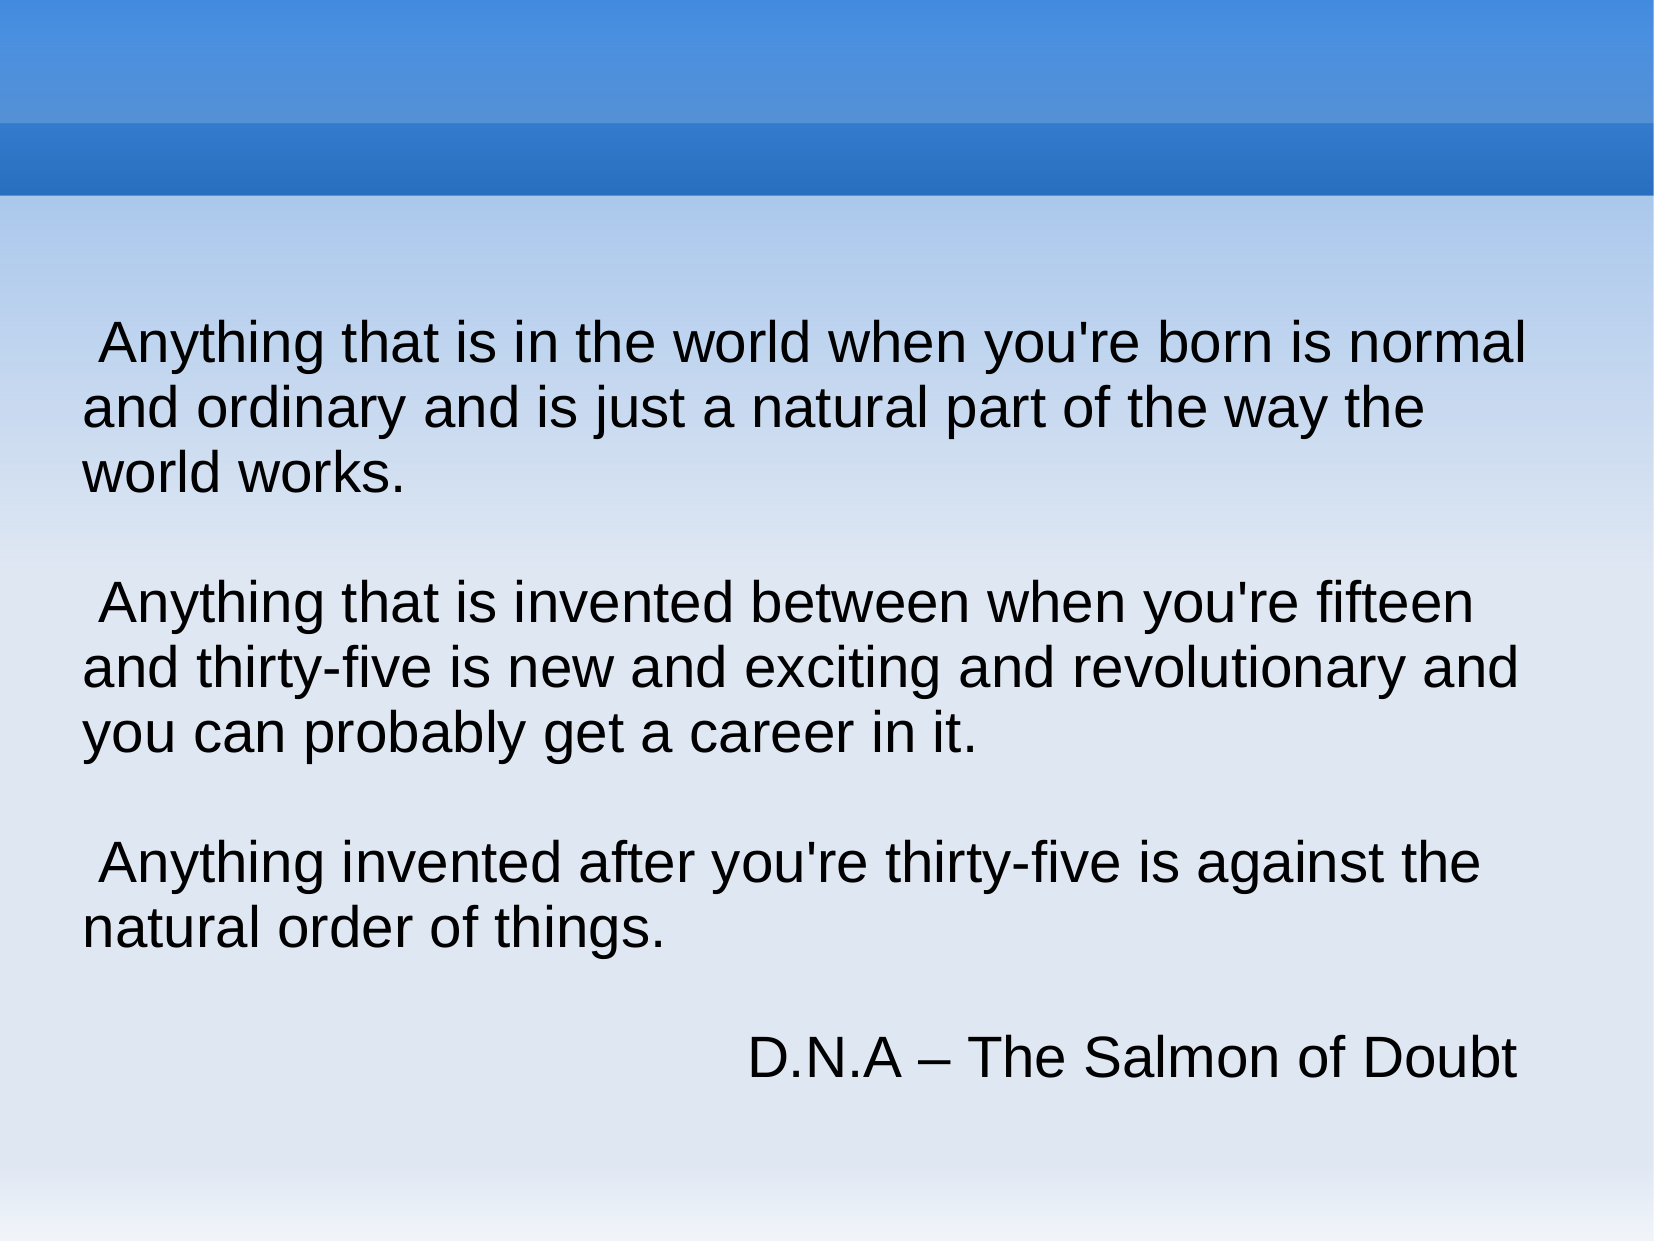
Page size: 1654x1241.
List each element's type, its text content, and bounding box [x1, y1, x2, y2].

picture [0, 0, 1654, 1241]
subtitle Anything that is in the world when you're born is normal and ordinary and is just a natural part of the way the world works. Anything that is invented between when you're fifteen and thirty-five is new and exciting and revolutionary and you can probably get a career in it. Anything invented after you're thirty-five is against the natural order of things. D.N.A – The Salmon of Doubt [82, 297, 1571, 1102]
